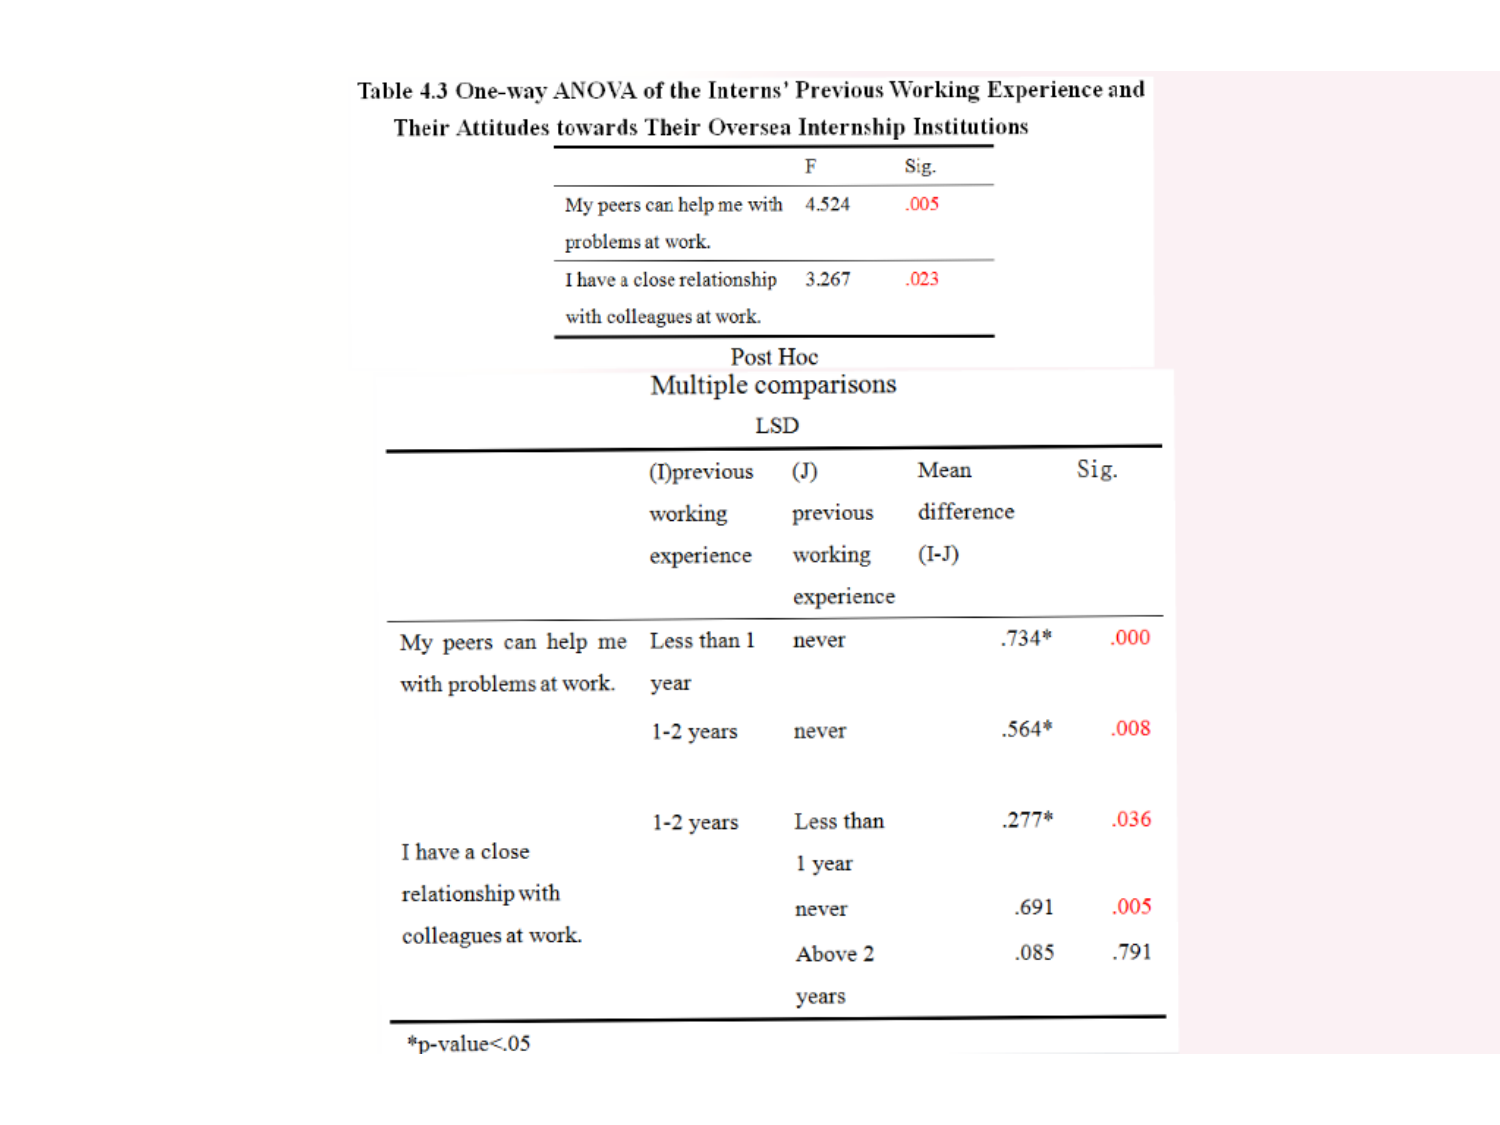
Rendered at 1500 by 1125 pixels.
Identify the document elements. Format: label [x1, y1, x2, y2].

picture [0, 71, 1500, 1054]
